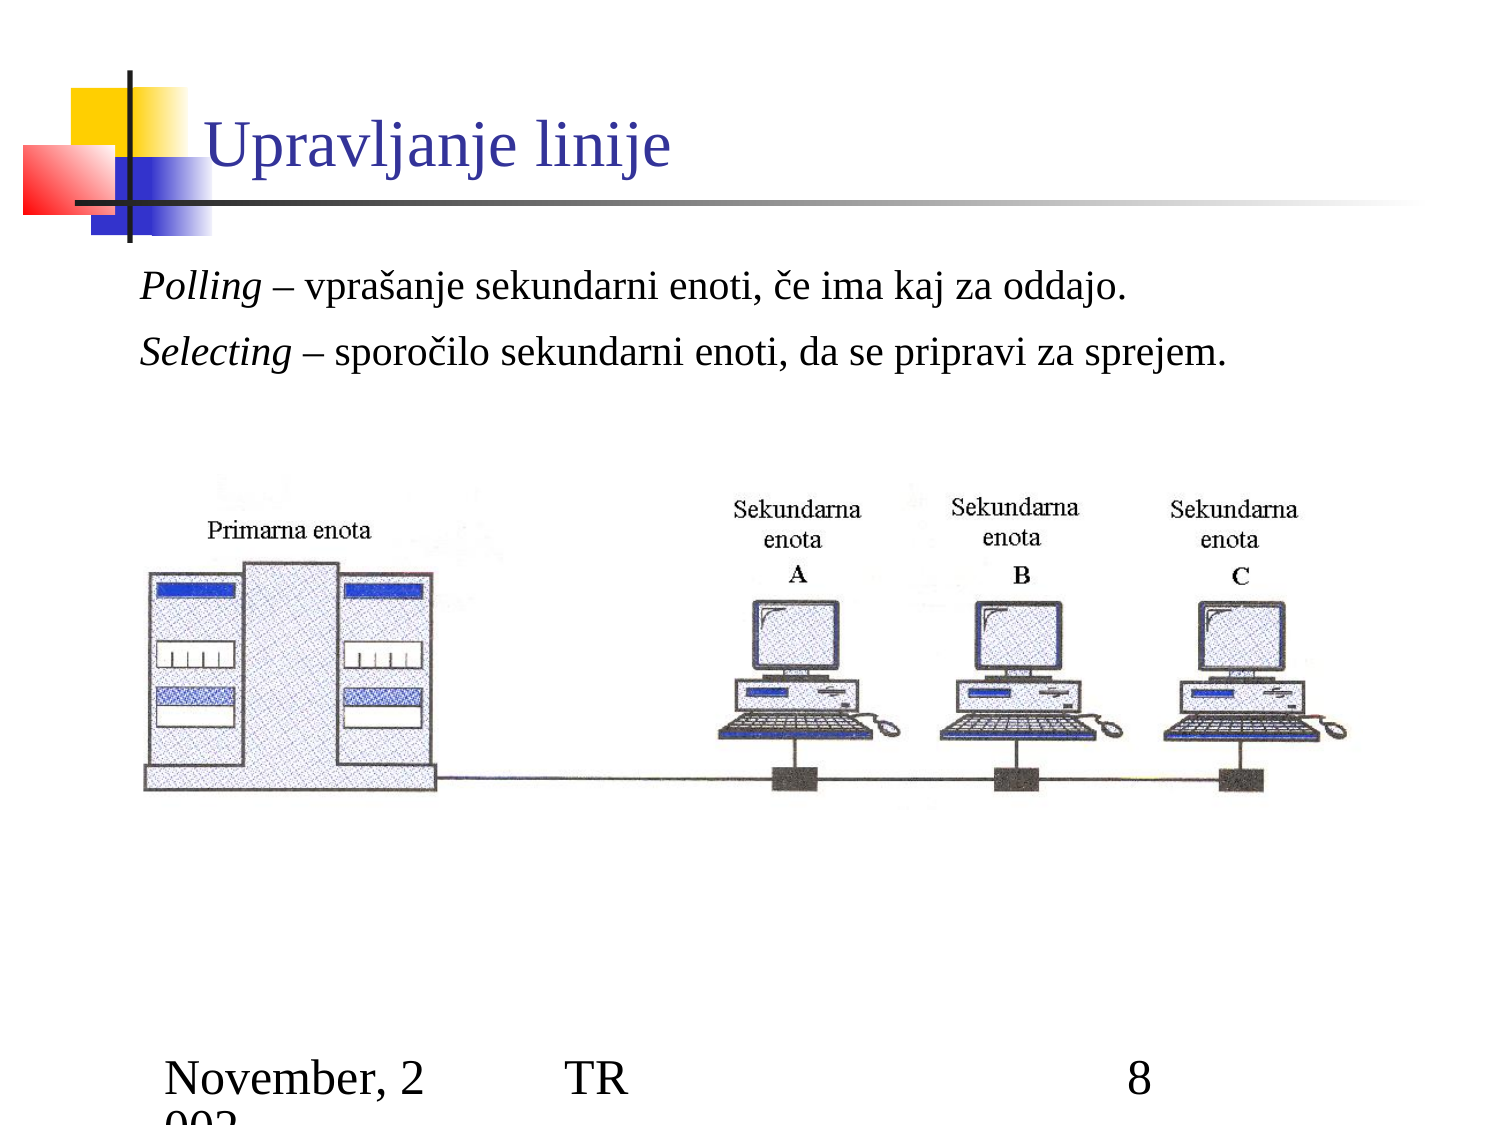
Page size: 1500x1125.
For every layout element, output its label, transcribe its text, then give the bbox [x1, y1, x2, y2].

title Upravljanje linije [188, 92, 1468, 188]
list Polling – vprašanje sekundarni enoti, če ima kaj za oddajo. Selecting – sporočilo sekundarni enoti, da se pripravi za sprejem. [50, 249, 1469, 426]
picture [125, 474, 1363, 810]
